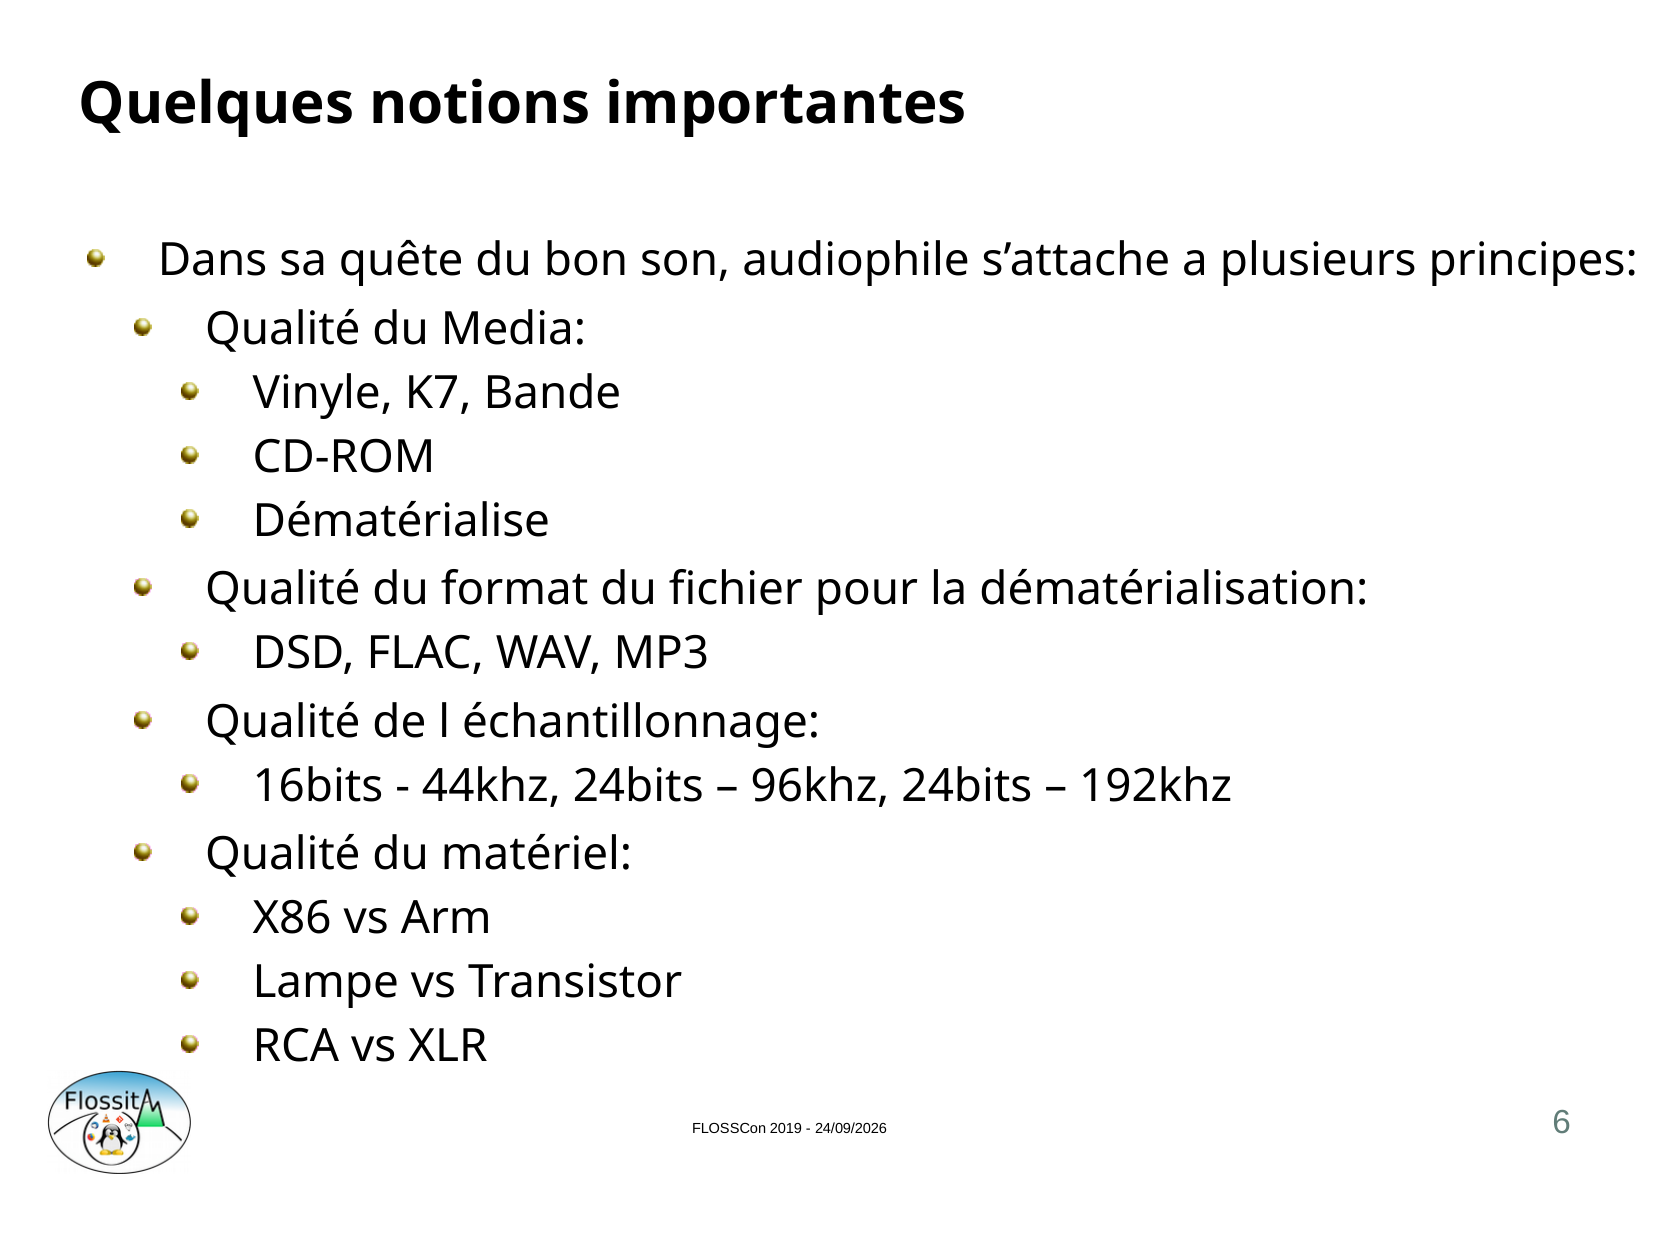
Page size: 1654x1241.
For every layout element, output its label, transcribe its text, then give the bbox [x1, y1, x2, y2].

list Dans sa quête du bon son, audiophile s’attache a plusieurs principes: Qualité du Media: Vinyle, K7, Bande CD-ROM Dématérialise Qualité du format du fichier pour la dématérialisation: DSD, FLAC, WAV, MP3 Qualité de l échantillonnage: 16bits - 44khz, 24bits – 96khz, 24bits – 192khz Qualité du matériel: X86 vs Arm Lampe vs Transistor RCA vs XLR [75, 236, 1654, 1174]
title Quelques notions importantes [63, 57, 1311, 183]
picture [47, 1070, 75, 1174]
